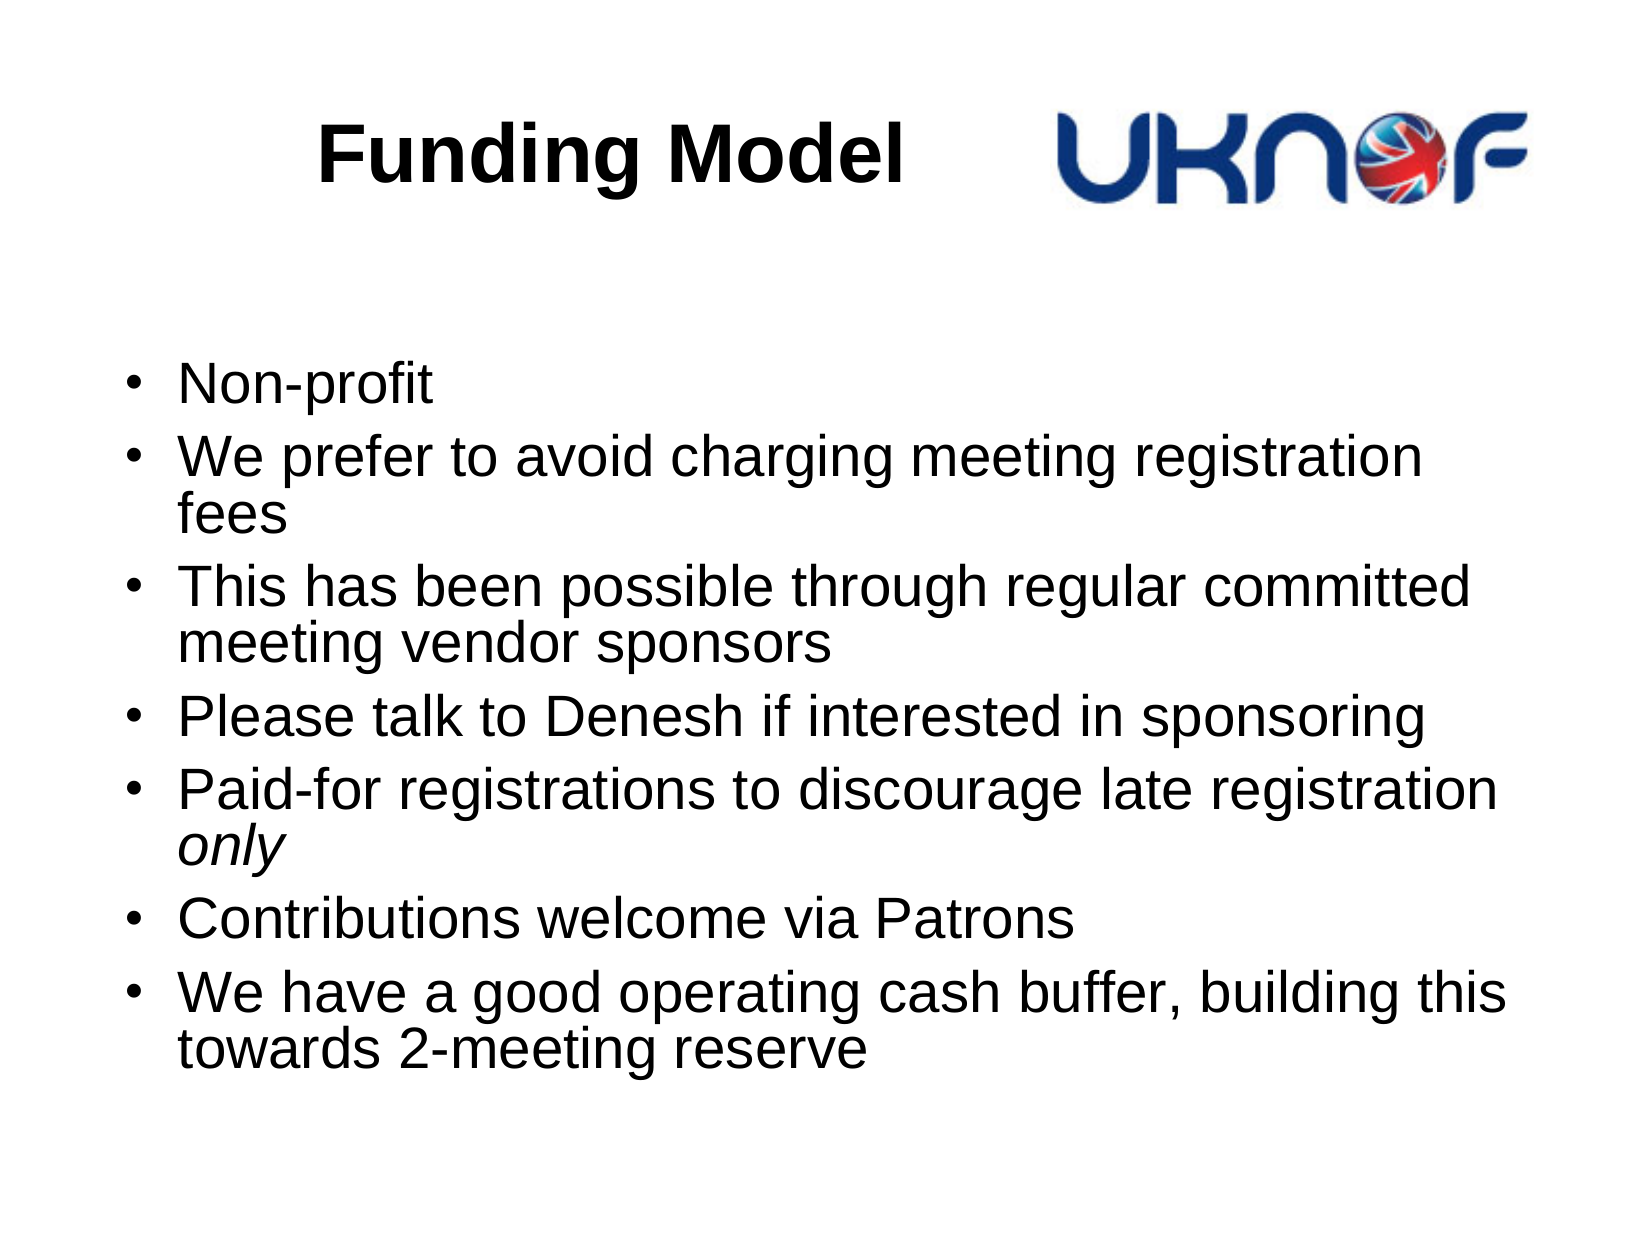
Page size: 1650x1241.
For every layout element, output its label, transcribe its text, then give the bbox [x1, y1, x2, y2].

list Non-profit We prefer to avoid charging meeting registration fees This has been possible through regular committed meeting vendor sponsors Please talk to Denesh if interested in sponsoring Paid-for registrations to discourage late registration only Contributions welcome via Patrons We have a good operating cash buffer, building this towards 2-meeting reserve [123, 358, 1526, 1227]
picture [1100, 93, 1536, 225]
title Funding Model [123, 37, 1100, 280]
